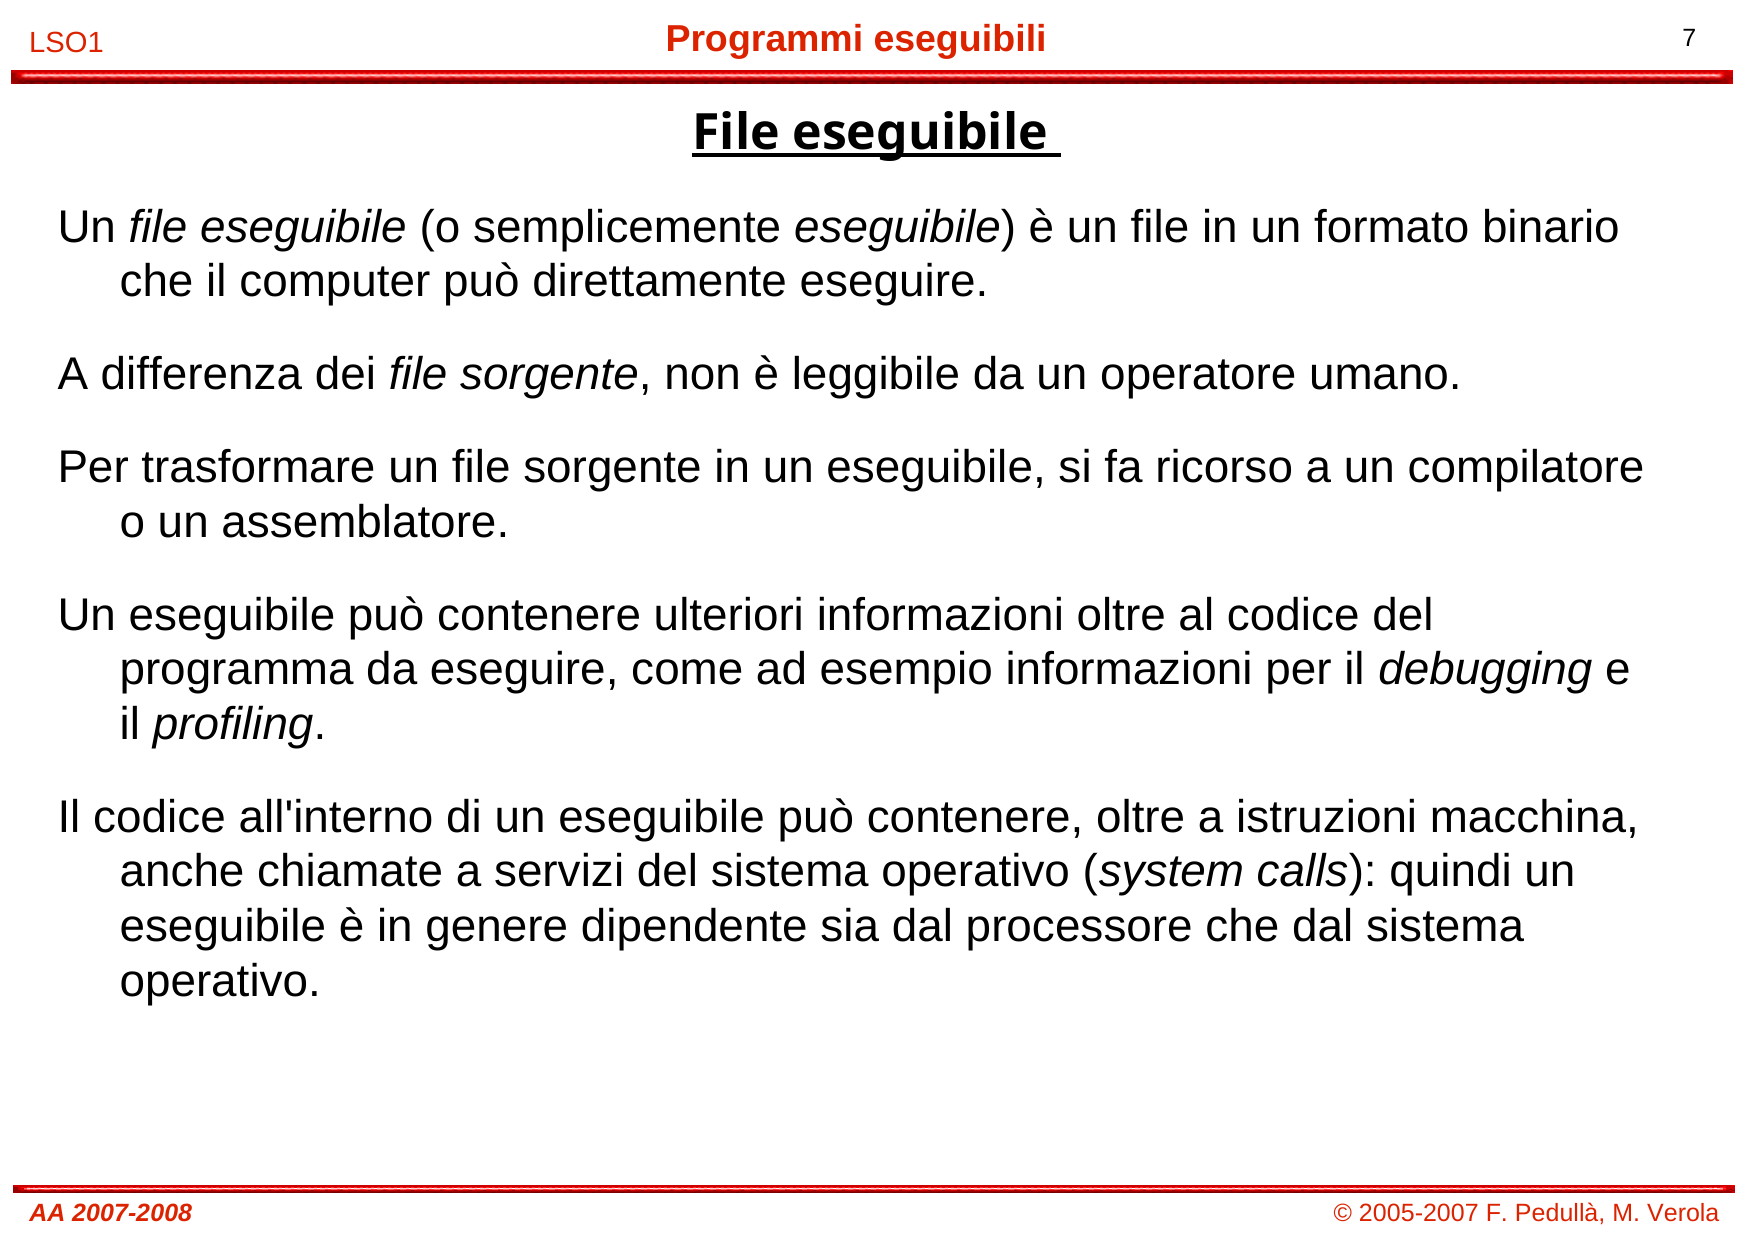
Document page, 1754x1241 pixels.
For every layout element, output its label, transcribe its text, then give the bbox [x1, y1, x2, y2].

picture [13, 1185, 1735, 1193]
picture [11, 70, 1733, 84]
list Un file eseguibile (o semplicemente eseguibile) è un file in un formato binario che il computer può direttamente eseguire. A differenza dei file sorgente, non è leggibile da un operatore umano. Per trasformare un file sorgente in un eseguibile, si fa ricorso a un compilatore o un assemblatore. Un eseguibile può contenere ulteriori informazioni oltre al codice del programma da eseguire, come ad esempio informazioni per il debugging e il profiling. Il codice all'interno di un eseguibile può contenere, oltre a istruzioni macchina, anche chiamate a servizi del sistema operativo (system calls): quindi un eseguibile è in genere dipendente sia dal processore che dal sistema operativo. [40, 188, 1678, 1049]
title File eseguibile [389, 84, 1364, 180]
